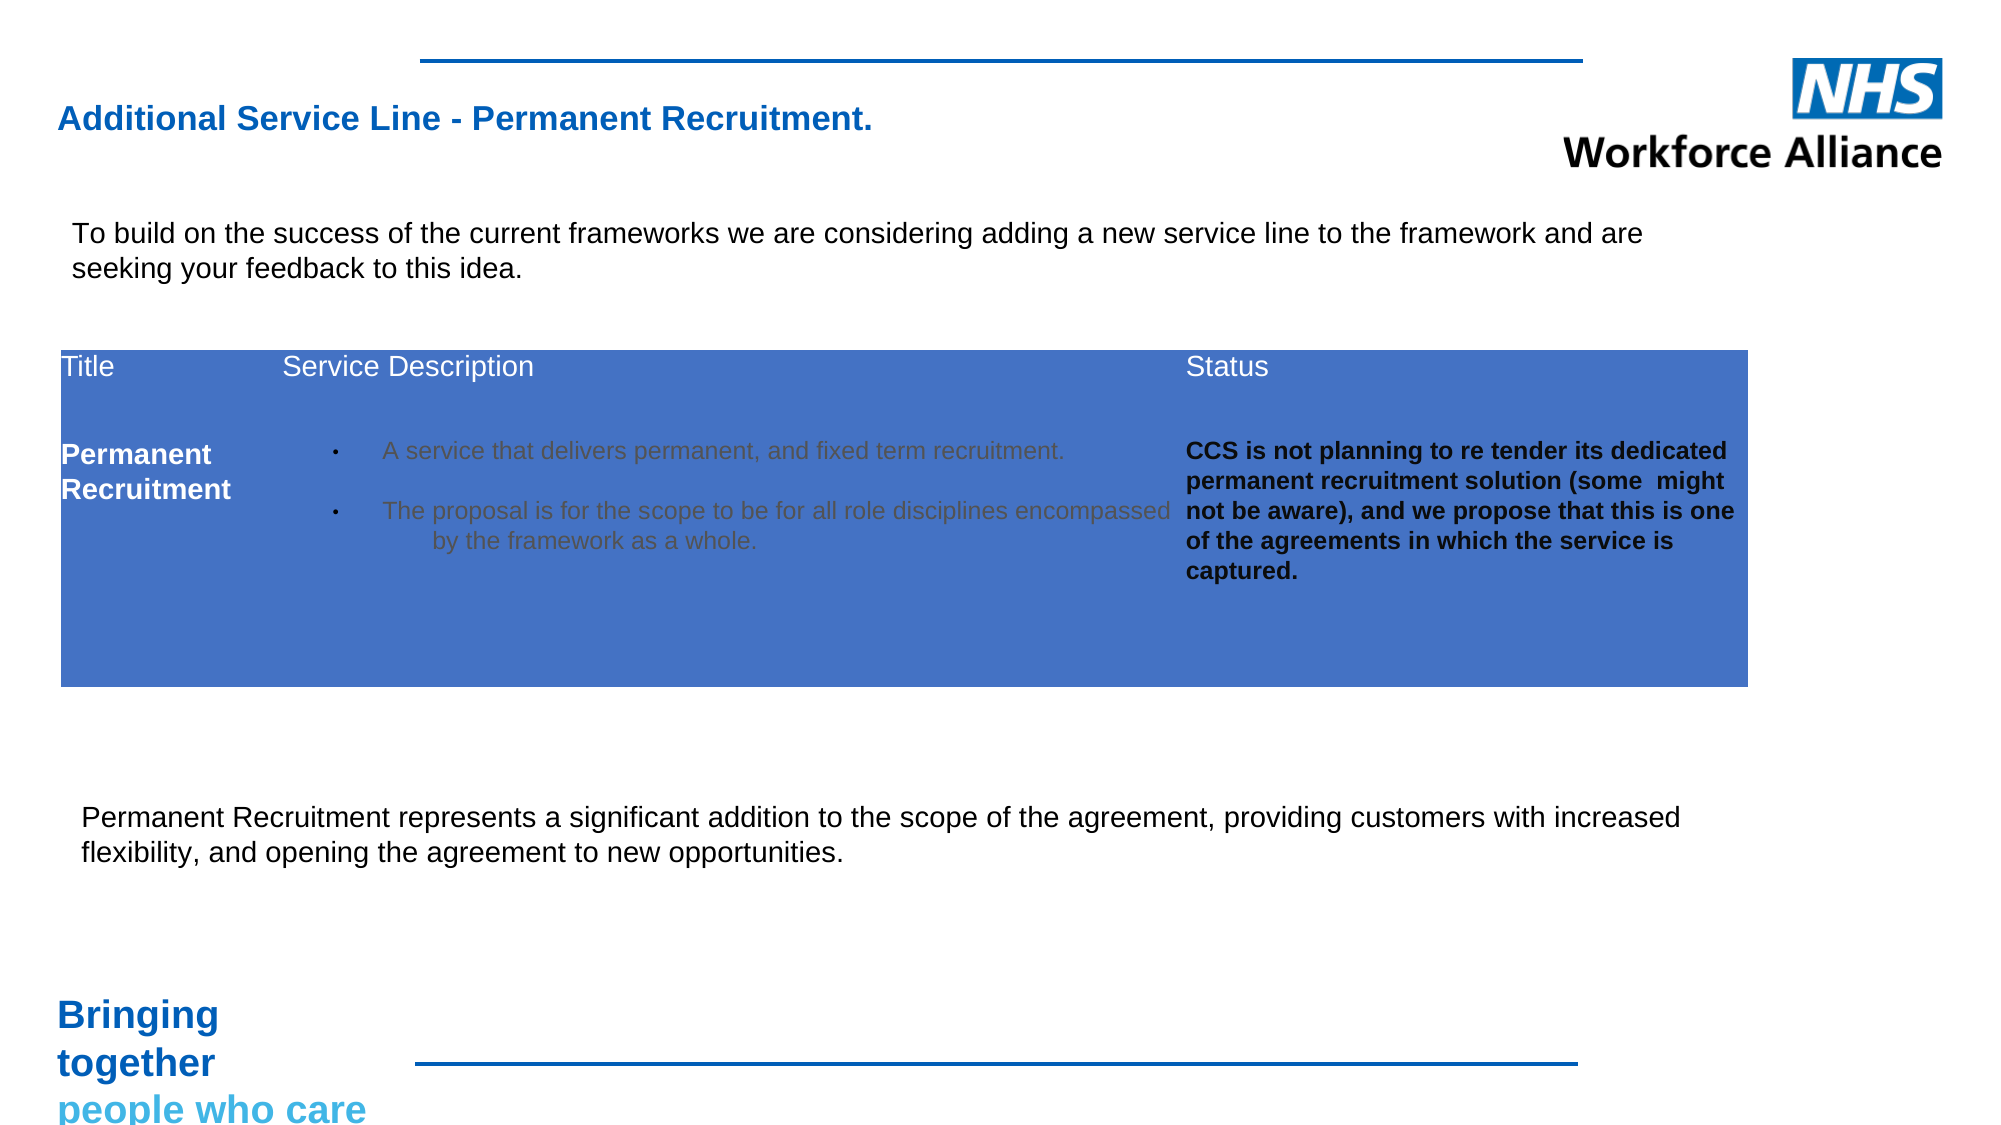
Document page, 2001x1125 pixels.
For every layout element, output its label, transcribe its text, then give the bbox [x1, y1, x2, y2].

table_header Service Description [282, 350, 1186, 435]
table_cell A service that delivers permanent, and fixed term recruitment. The proposal is for the scope to be for all role disciplines encompassed by the framework as a whole. [282, 435, 1186, 687]
text_box Bringing together people who care [56, 989, 382, 1125]
text_box Permanent Recruitment represents a significant addition to the scope of the agreement, providing customers with increased flexibility, and opening the agreement to new opportunities. [66, 783, 1743, 918]
table_cell Permanent Recruitment [61, 435, 282, 687]
table_cell CCS is not planning to re tender its dedicated permanent recruitment solution (some might not be aware), and we propose that this is one of the agreements in which the service is captured. [1186, 435, 1748, 687]
title Additional Service Line - Permanent Recruitment. [56, 90, 1602, 186]
picture [1563, 59, 1943, 168]
text_box To build on the success of the current frameworks we are considering adding a new service line to the framework and are seeking your feedback to this idea. [57, 199, 1752, 295]
table_header Status [1186, 350, 1748, 435]
table_header Title [61, 350, 282, 435]
